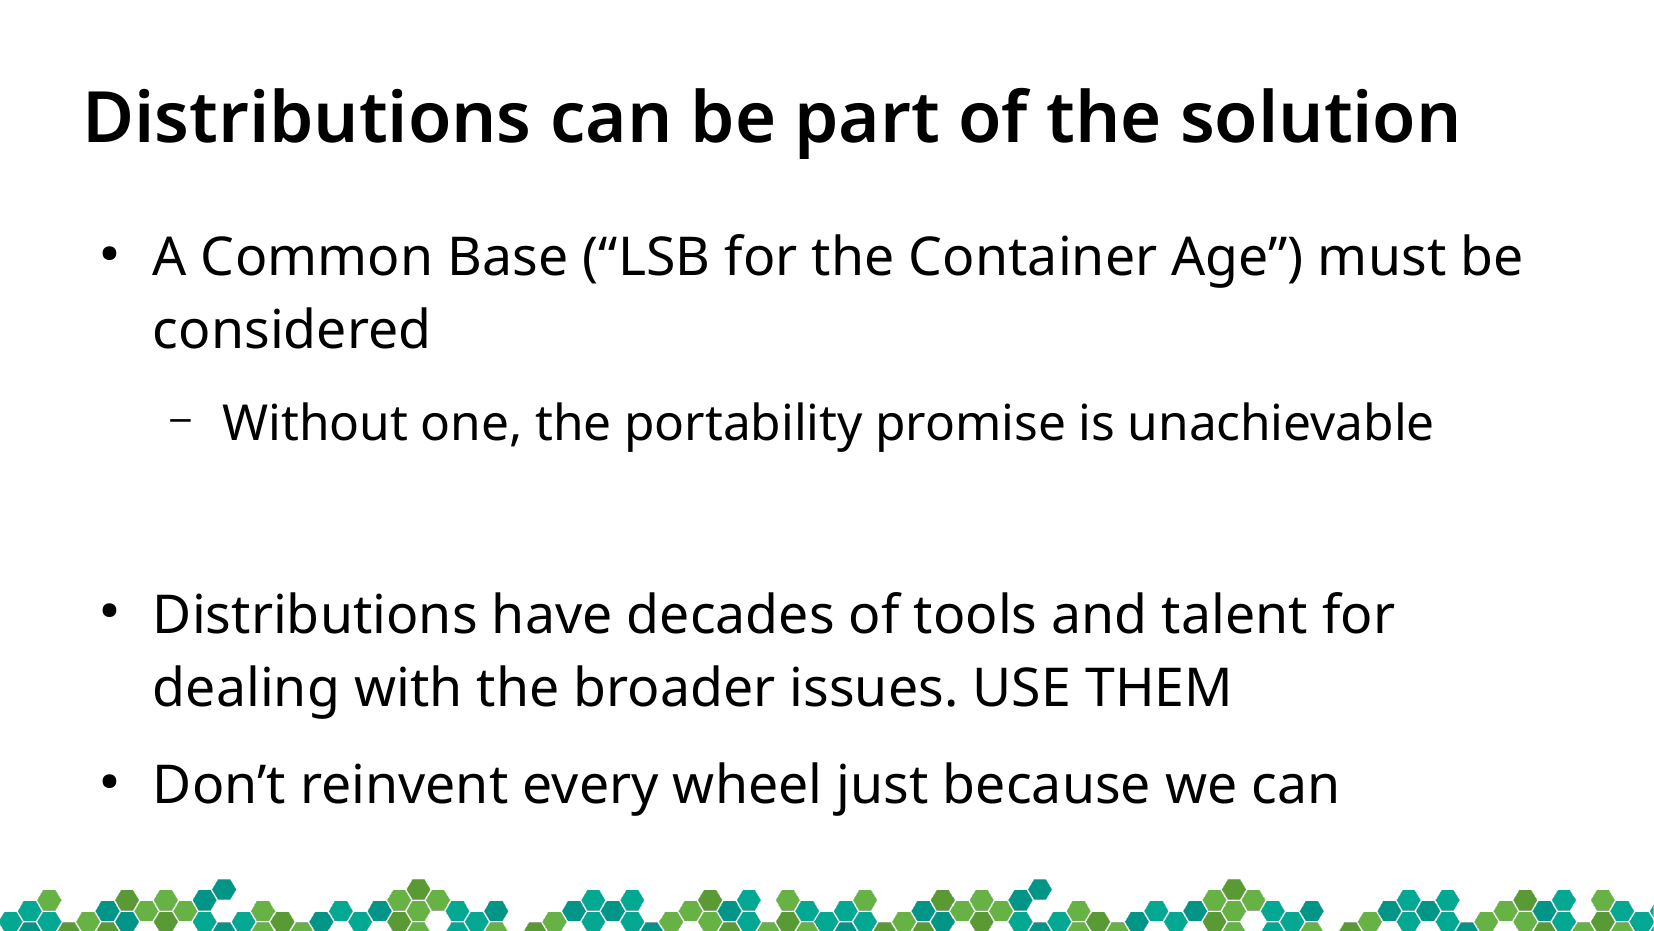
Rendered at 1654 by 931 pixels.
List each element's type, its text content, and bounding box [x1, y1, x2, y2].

list A Common Base (“LSB for the Container Age”) must be considered Without one, the portability promise is unachievable Distributions have decades of tools and talent for dealing with the broader issues. USE THEM Don’t reinvent every wheel just because we can [82, 217, 1571, 822]
picture [0, 871, 1654, 931]
title Distributions can be part of the solution [82, 37, 1571, 193]
